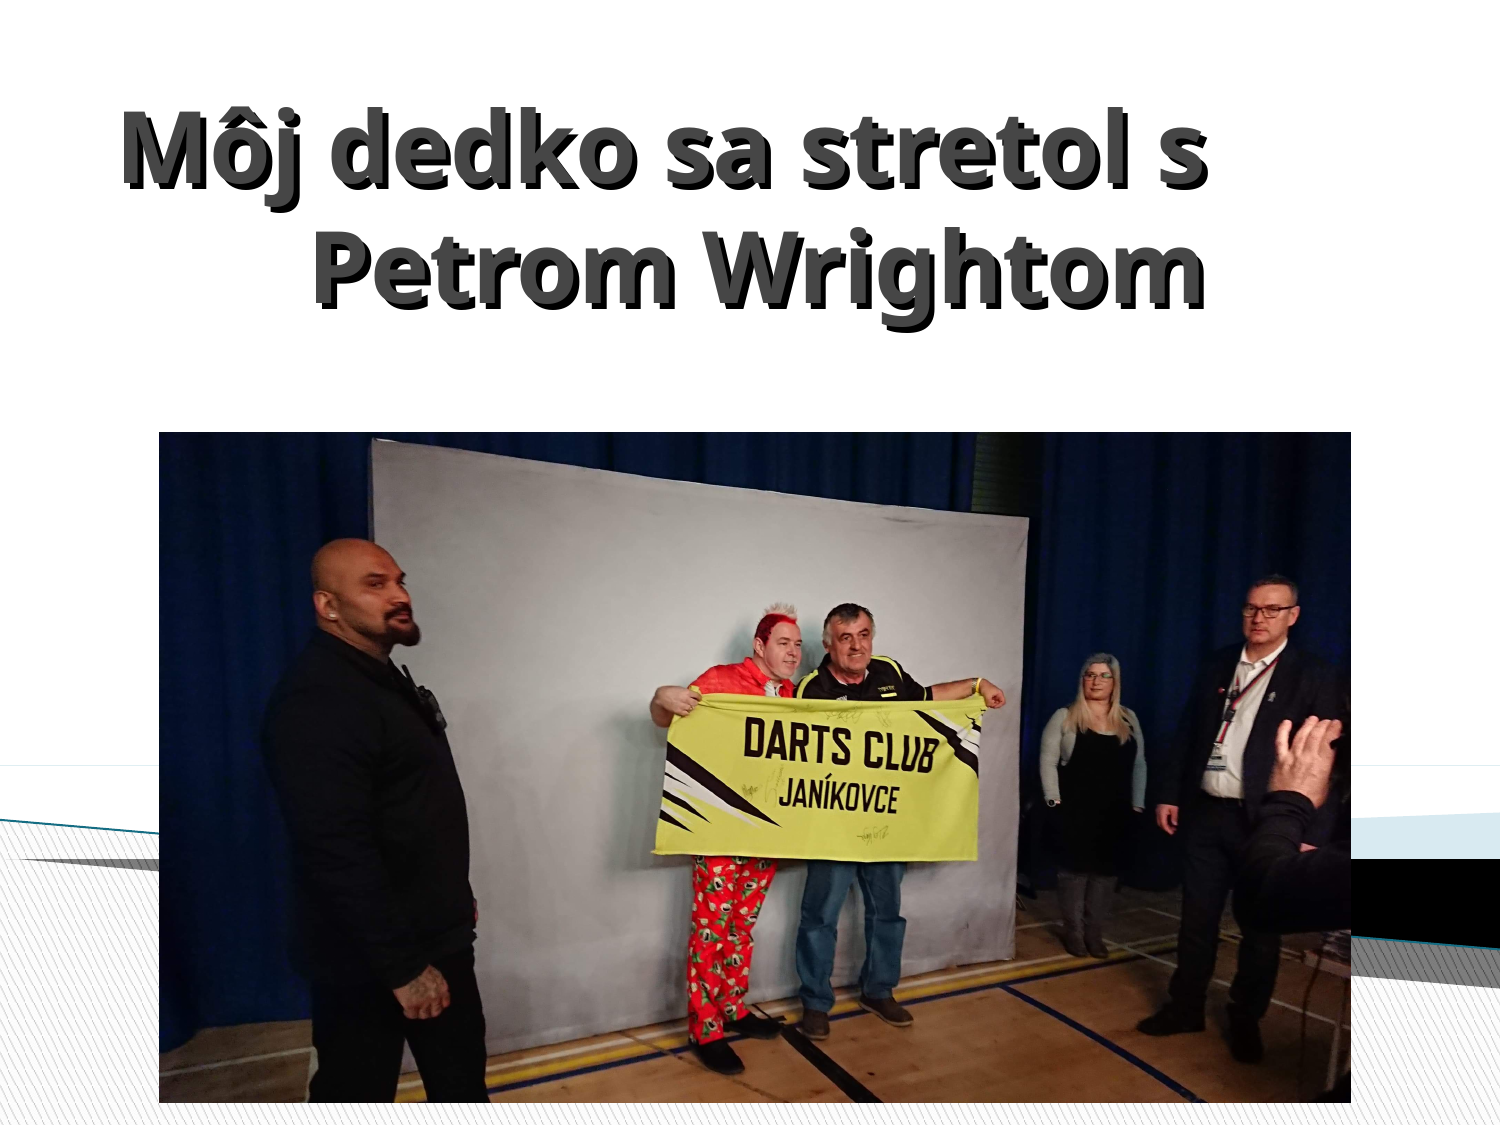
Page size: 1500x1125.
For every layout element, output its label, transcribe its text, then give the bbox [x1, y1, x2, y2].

title Môj dedko sa stretol s Petrom Wrightom [100, 30, 1376, 332]
picture [159, 432, 1351, 1103]
